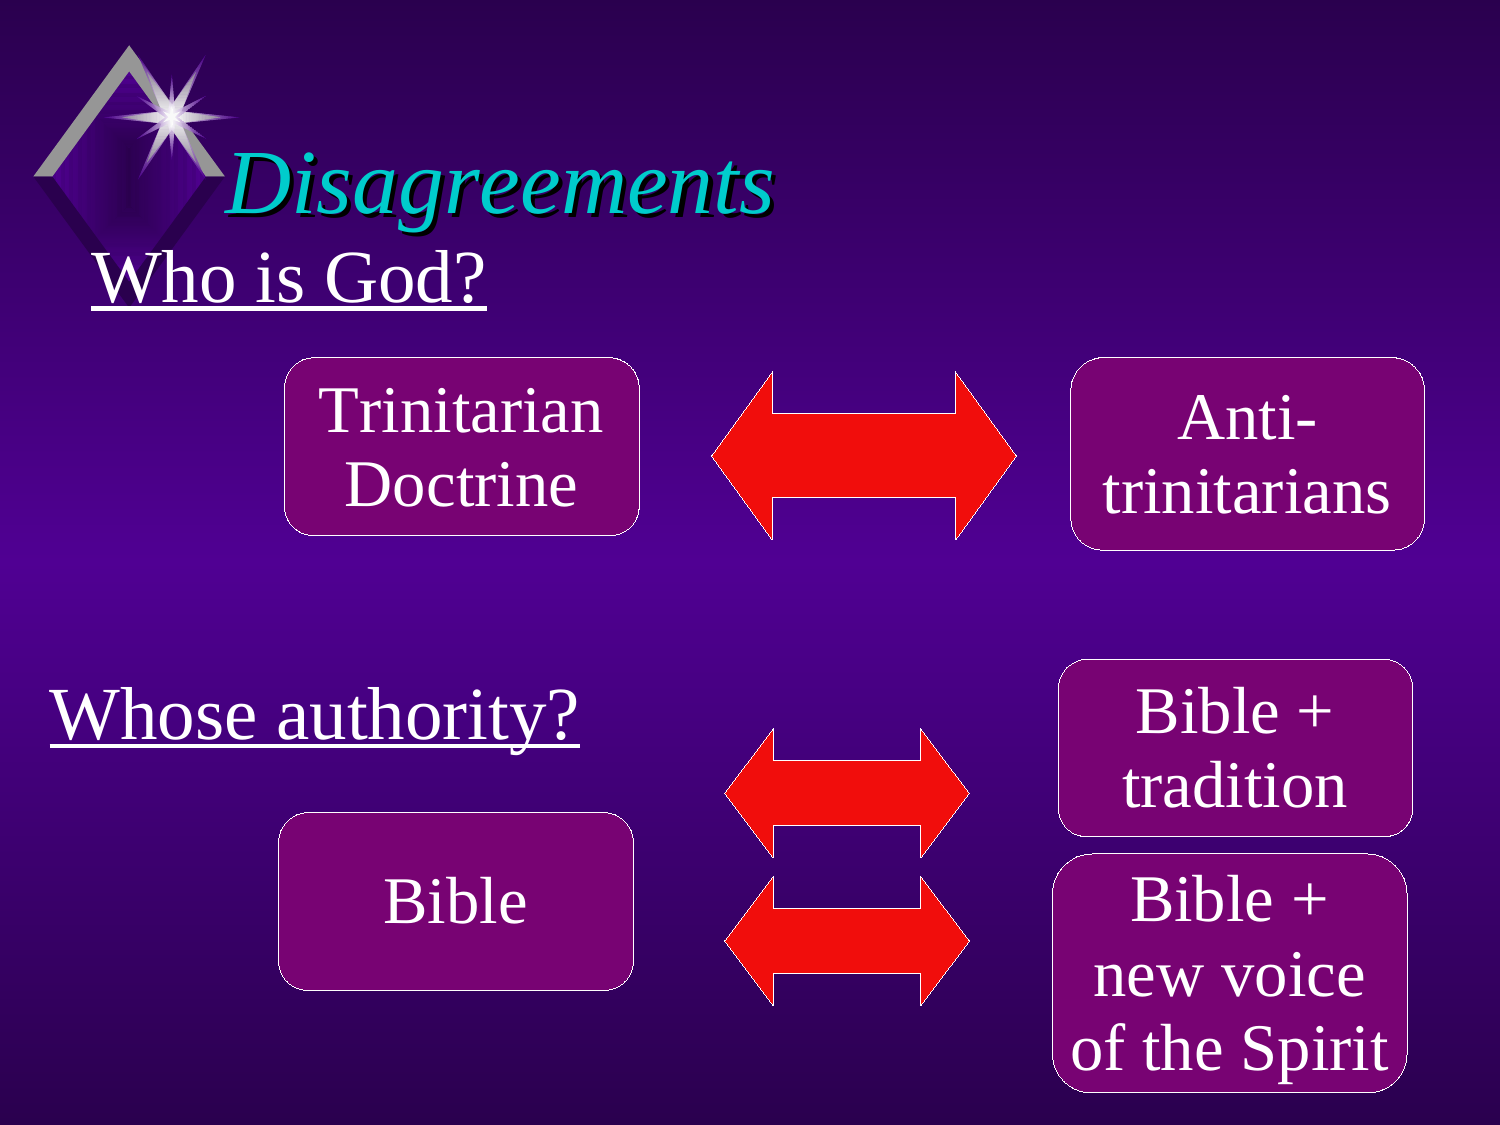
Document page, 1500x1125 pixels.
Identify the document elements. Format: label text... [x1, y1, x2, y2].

text_box Trinitarian Doctrine [284, 357, 640, 536]
text_box Anti- trinitarians [1070, 357, 1425, 551]
text_box Bible + new voice of the Spirit [1052, 853, 1408, 1093]
text_box Whose authority? [34, 665, 638, 763]
text_box [724, 728, 970, 858]
text_box Who is God? [76, 228, 679, 326]
text_box [711, 371, 1017, 540]
text_box Bible [278, 812, 634, 991]
text_box Bible + tradition [1058, 659, 1413, 837]
title Disagreements [224, 65, 1388, 301]
text_box [724, 876, 970, 1006]
